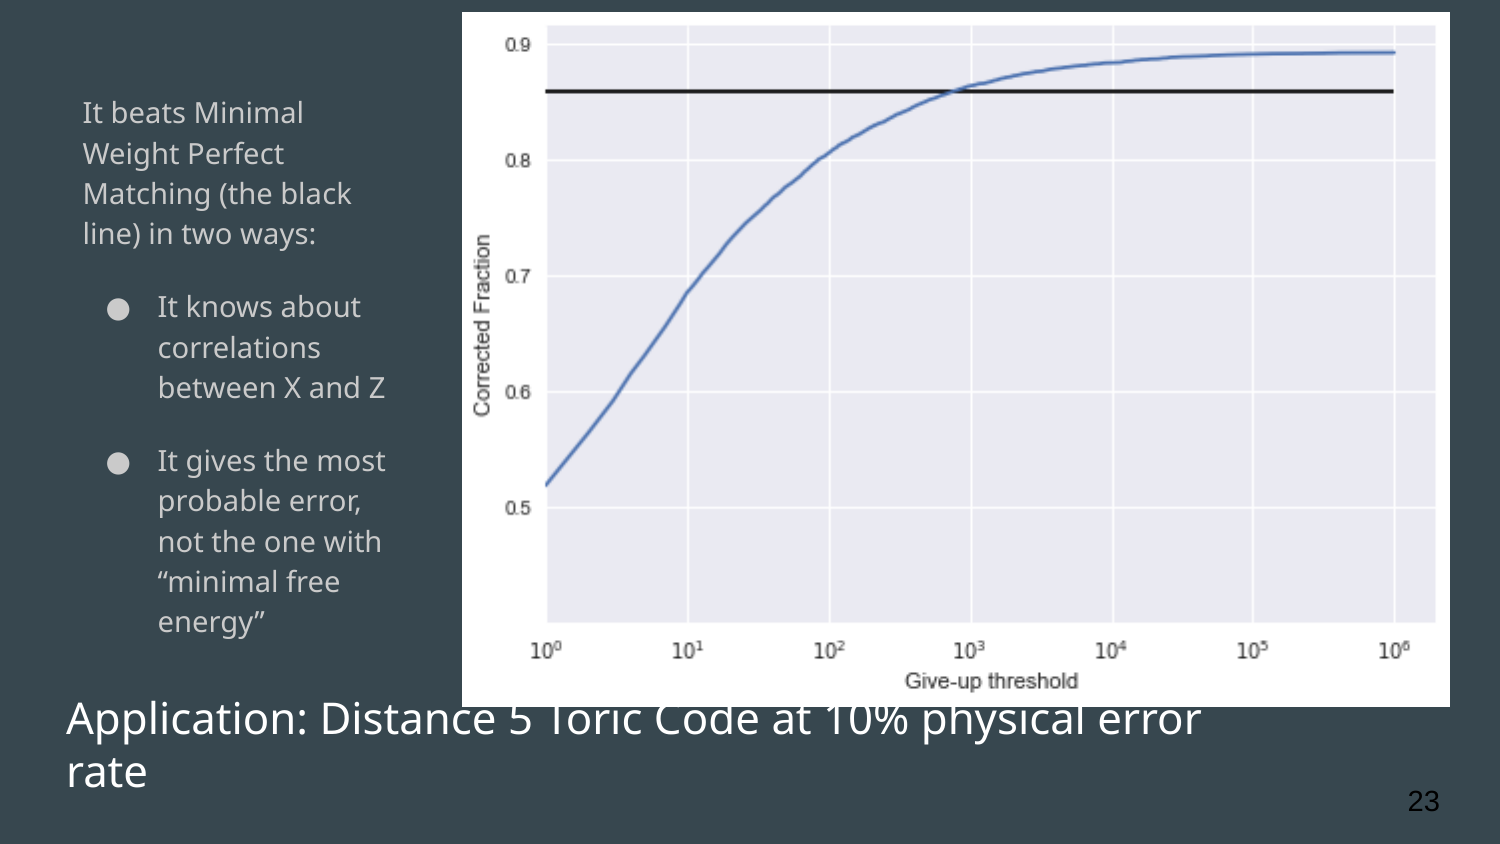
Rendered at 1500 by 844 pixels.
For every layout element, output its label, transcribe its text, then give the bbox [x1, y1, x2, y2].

slide_number <number> [1392, 767, 1483, 833]
picture [462, 12, 1450, 707]
list It beats Minimal Weight Perfect Matching (the black line) in two ways: It knows about correlations between X and Z It gives the most probable error, not the one with “minimal free energy” [67, 74, 419, 707]
list Application: Distance 5 Toric Code at 10% physical error rate [51, 694, 1253, 794]
